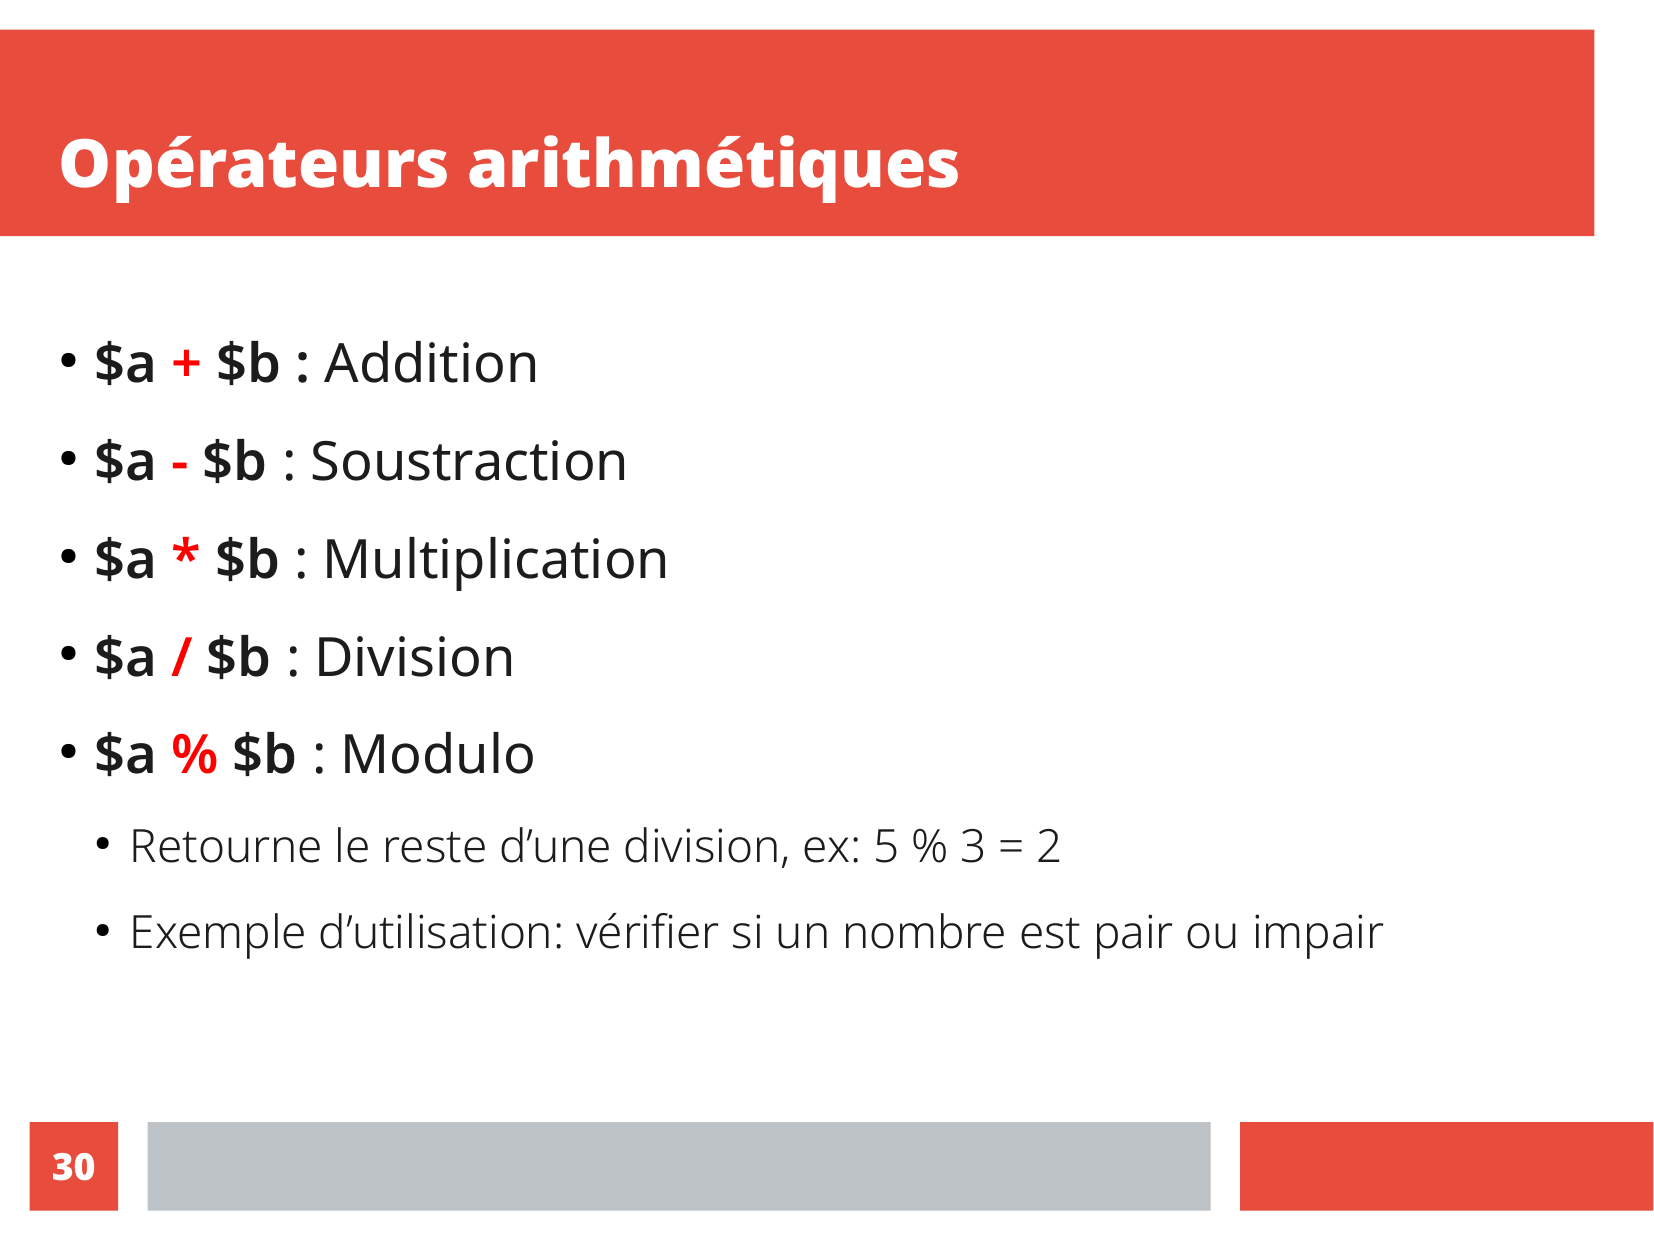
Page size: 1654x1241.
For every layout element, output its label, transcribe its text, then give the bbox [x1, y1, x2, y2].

title Opérateurs arithmétiques [59, 59, 1595, 207]
list $a + $b : Addition $a - $b : Soustraction $a * $b : Multiplication $a / $b : Division $a % $b : Modulo Retourne le reste d’une division, ex: 5 % 3 = 2 Exemple d’utilisation: vérifier si un nombre est pair ou impair [59, 324, 1565, 1093]
